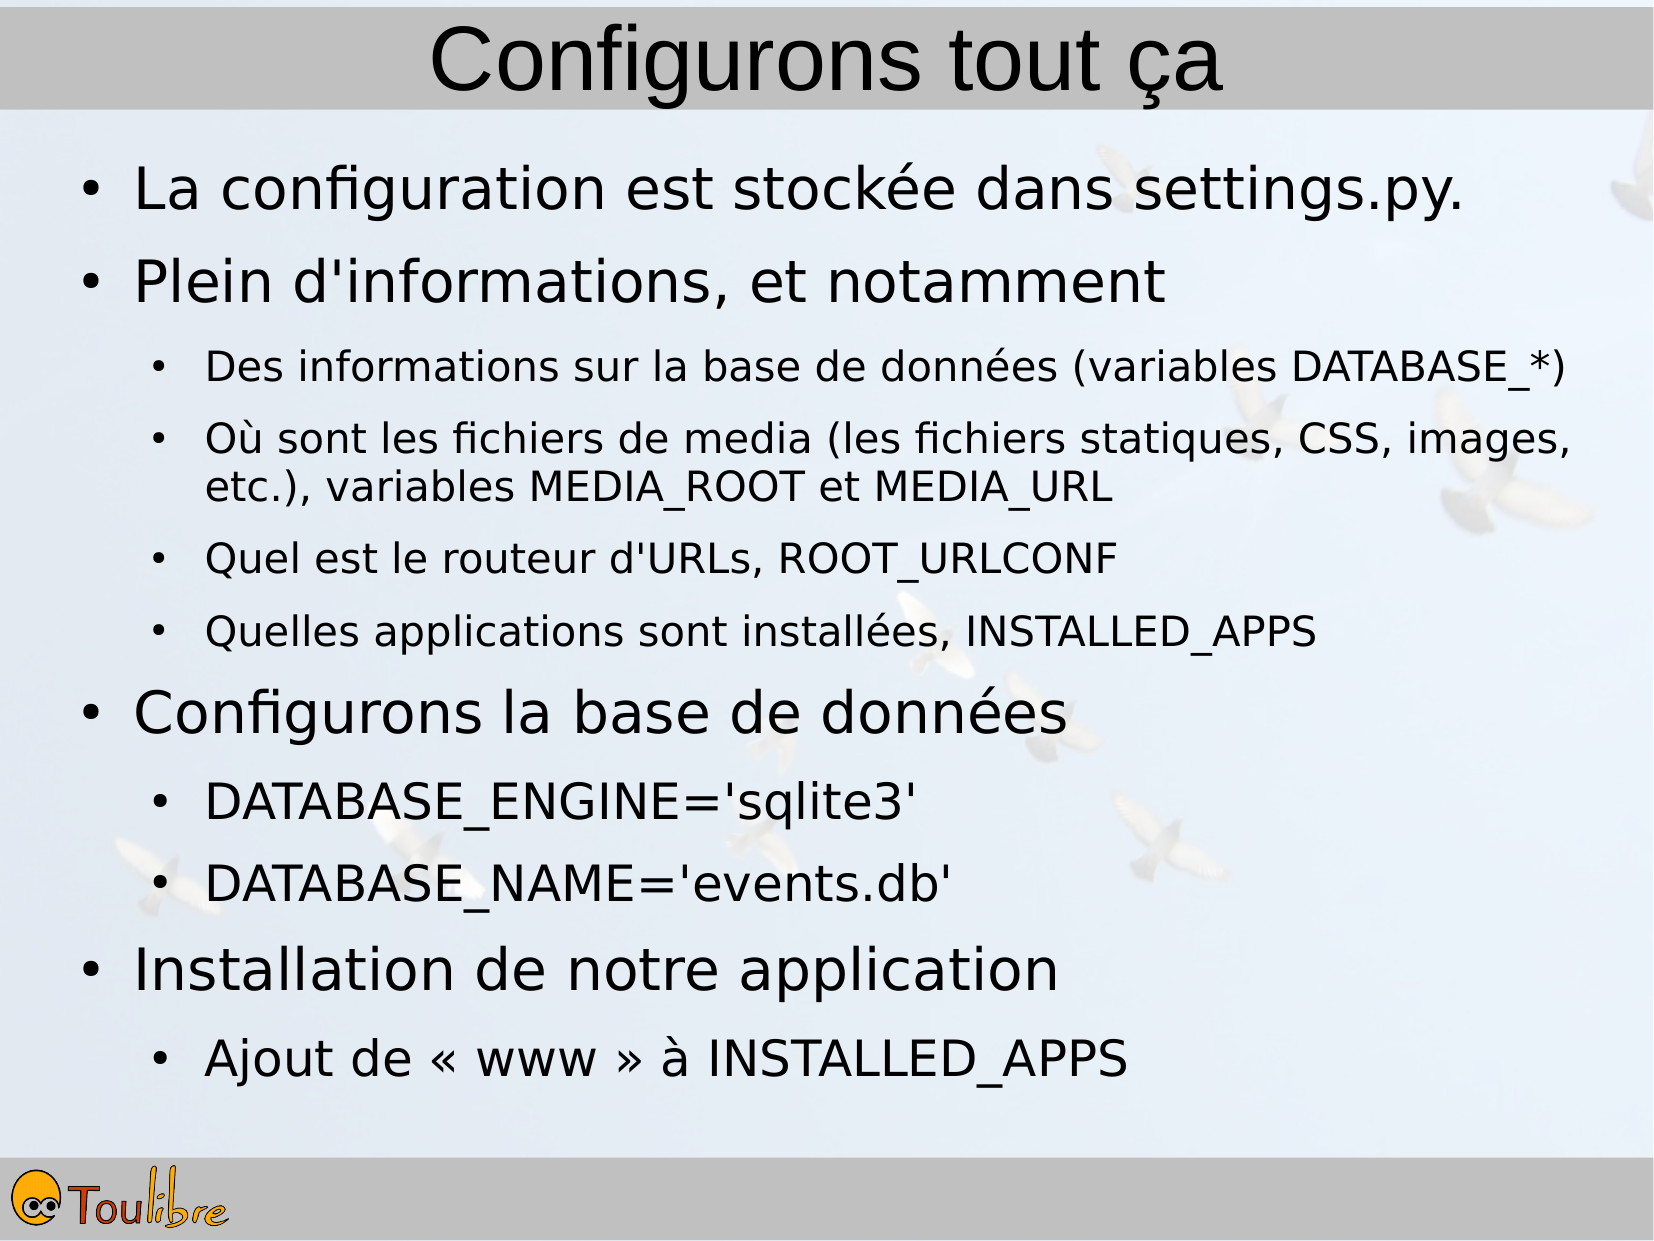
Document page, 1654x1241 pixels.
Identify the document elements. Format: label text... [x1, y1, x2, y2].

list La configuration est stockée dans settings.py. Plein d'informations, et notamment Des informations sur la base de données (variables DATABASE_*) Où sont les fichiers de media (les fichiers statiques, CSS, images, etc.), variables MEDIA_ROOT et MEDIA_URL Quel est le routeur d'URLs, ROOT_URLCONF Quelles applications sont installées, INSTALLED_APPS Configurons la base de données DATABASE_ENGINE='sqlite3' DATABASE_NAME='events.db' Installation de notre application Ajout de « www » à INSTALLED_APPS [62, 155, 1621, 1109]
picture [11, 1165, 229, 1228]
title Configurons tout ça [0, 7, 1654, 110]
